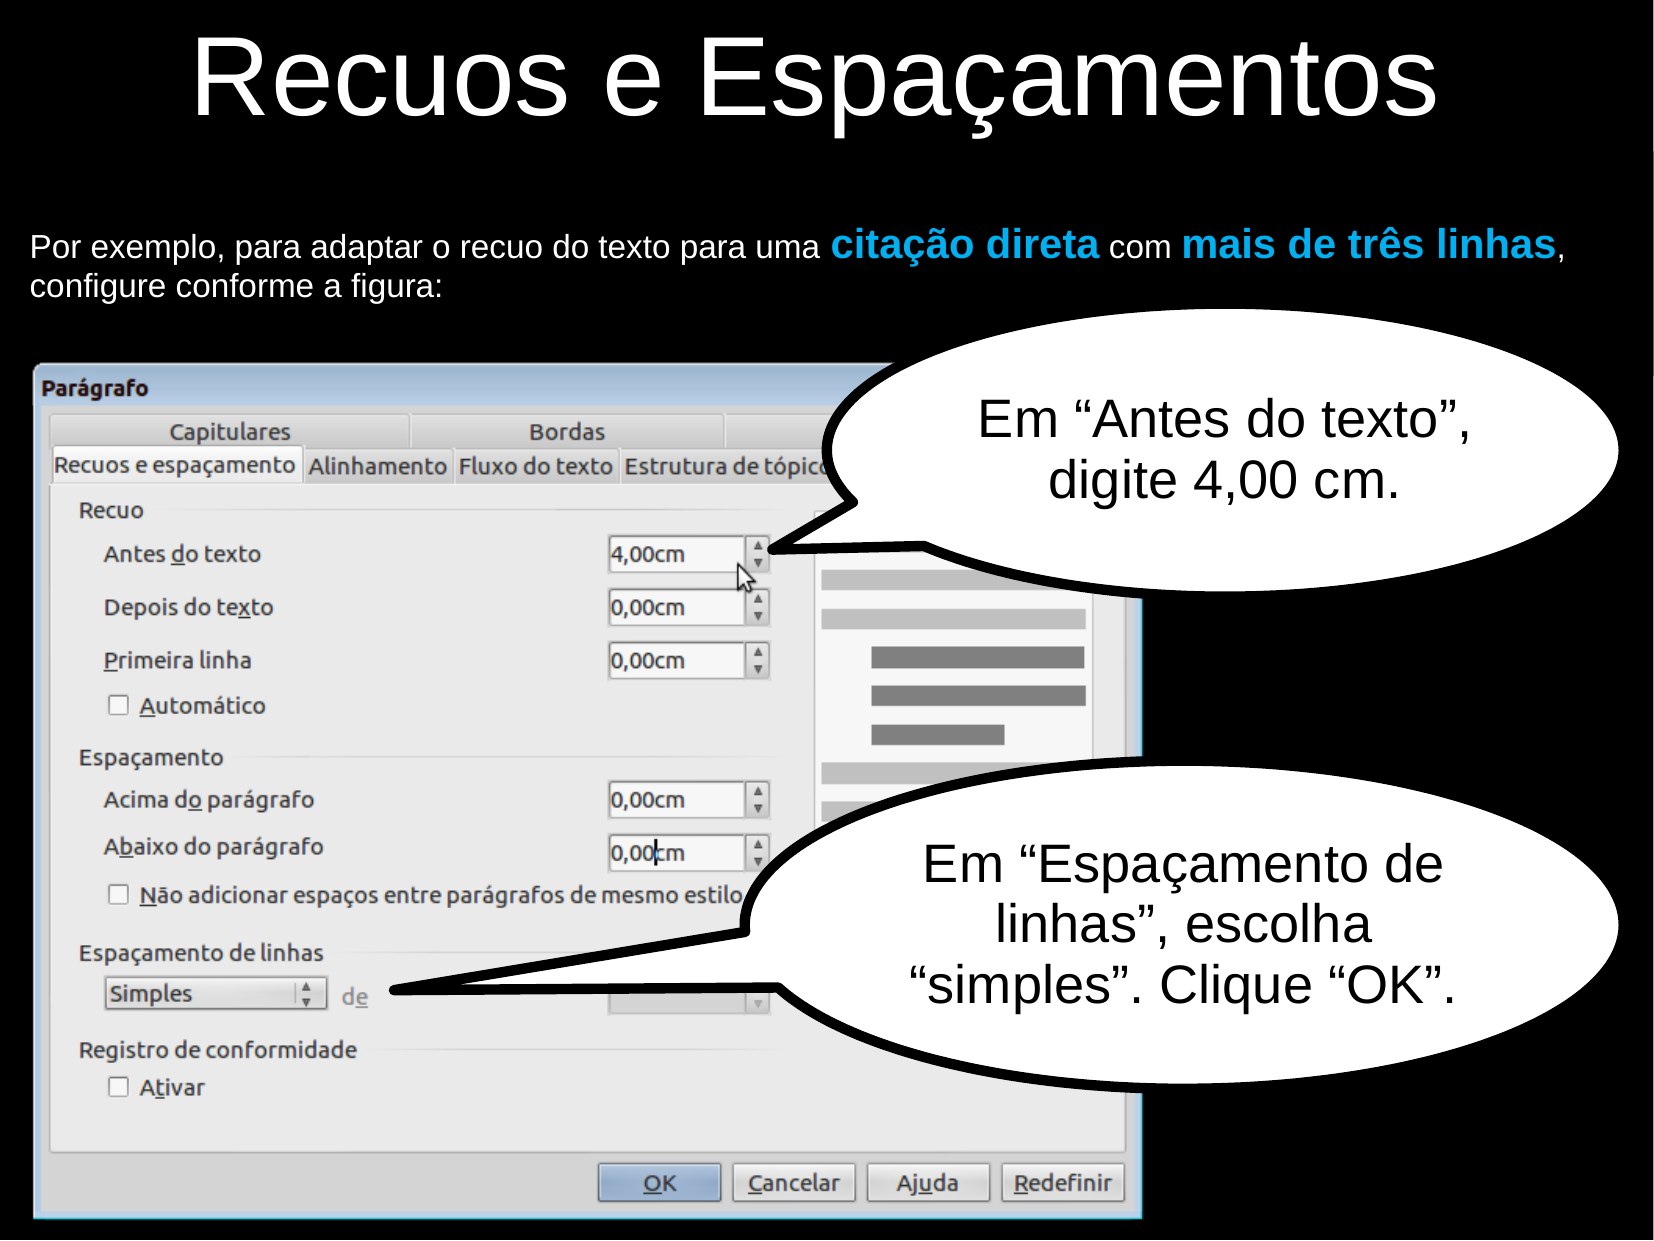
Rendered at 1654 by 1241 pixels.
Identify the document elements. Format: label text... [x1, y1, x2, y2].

title Recuos e Espaçamentos [70, 0, 1559, 151]
text_box Em “Espaçamento de linhas”, escolha “simples”. Clique “OK”. [393, 760, 1624, 1089]
picture [32, 362, 1144, 1221]
text_box Por exemplo, para adaptar o recuo do texto para uma citação direta com mais de três linhas, configure conforme a figura: [0, 151, 1654, 376]
text_box Em “Antes do texto”, digite 4,00 cm. [772, 303, 1624, 597]
